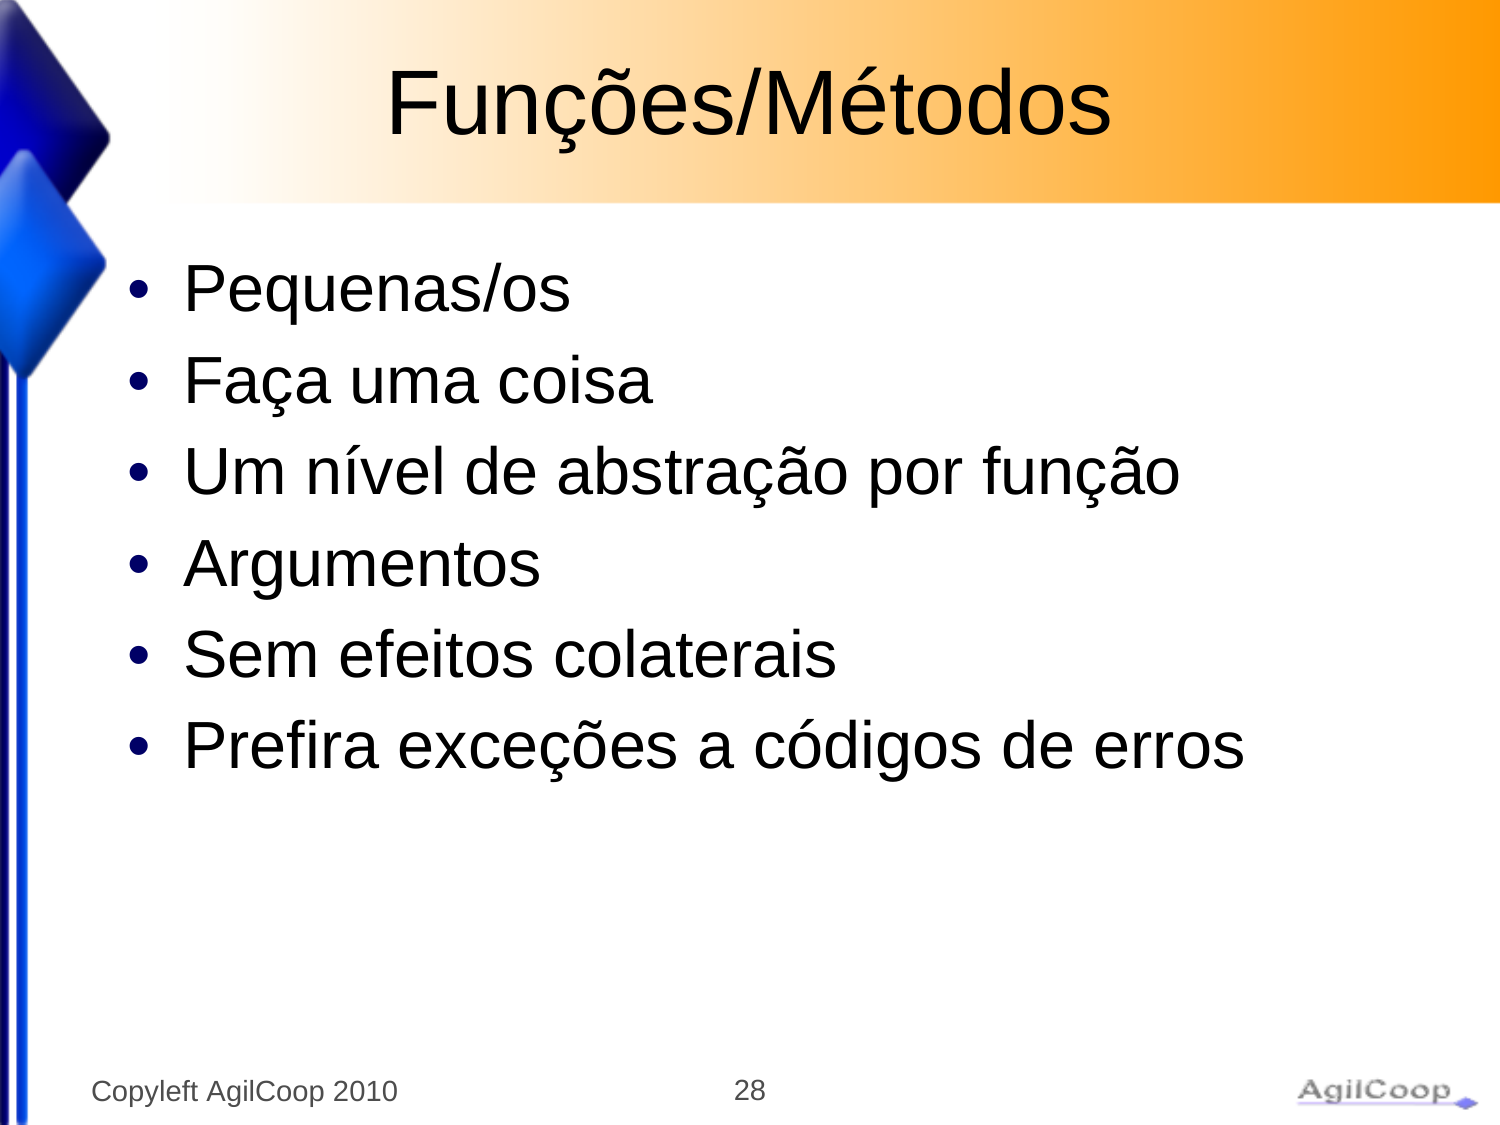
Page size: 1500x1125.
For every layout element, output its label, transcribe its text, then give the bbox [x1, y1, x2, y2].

list Pequenas/os Faça uma coisa Um nível de abstração por função Argumentos Sem efeitos colaterais Prefira exceções a códigos de erros [112, 243, 1426, 1006]
picture [0, 0, 1500, 1125]
title Funções/Métodos [75, 8, 1426, 197]
